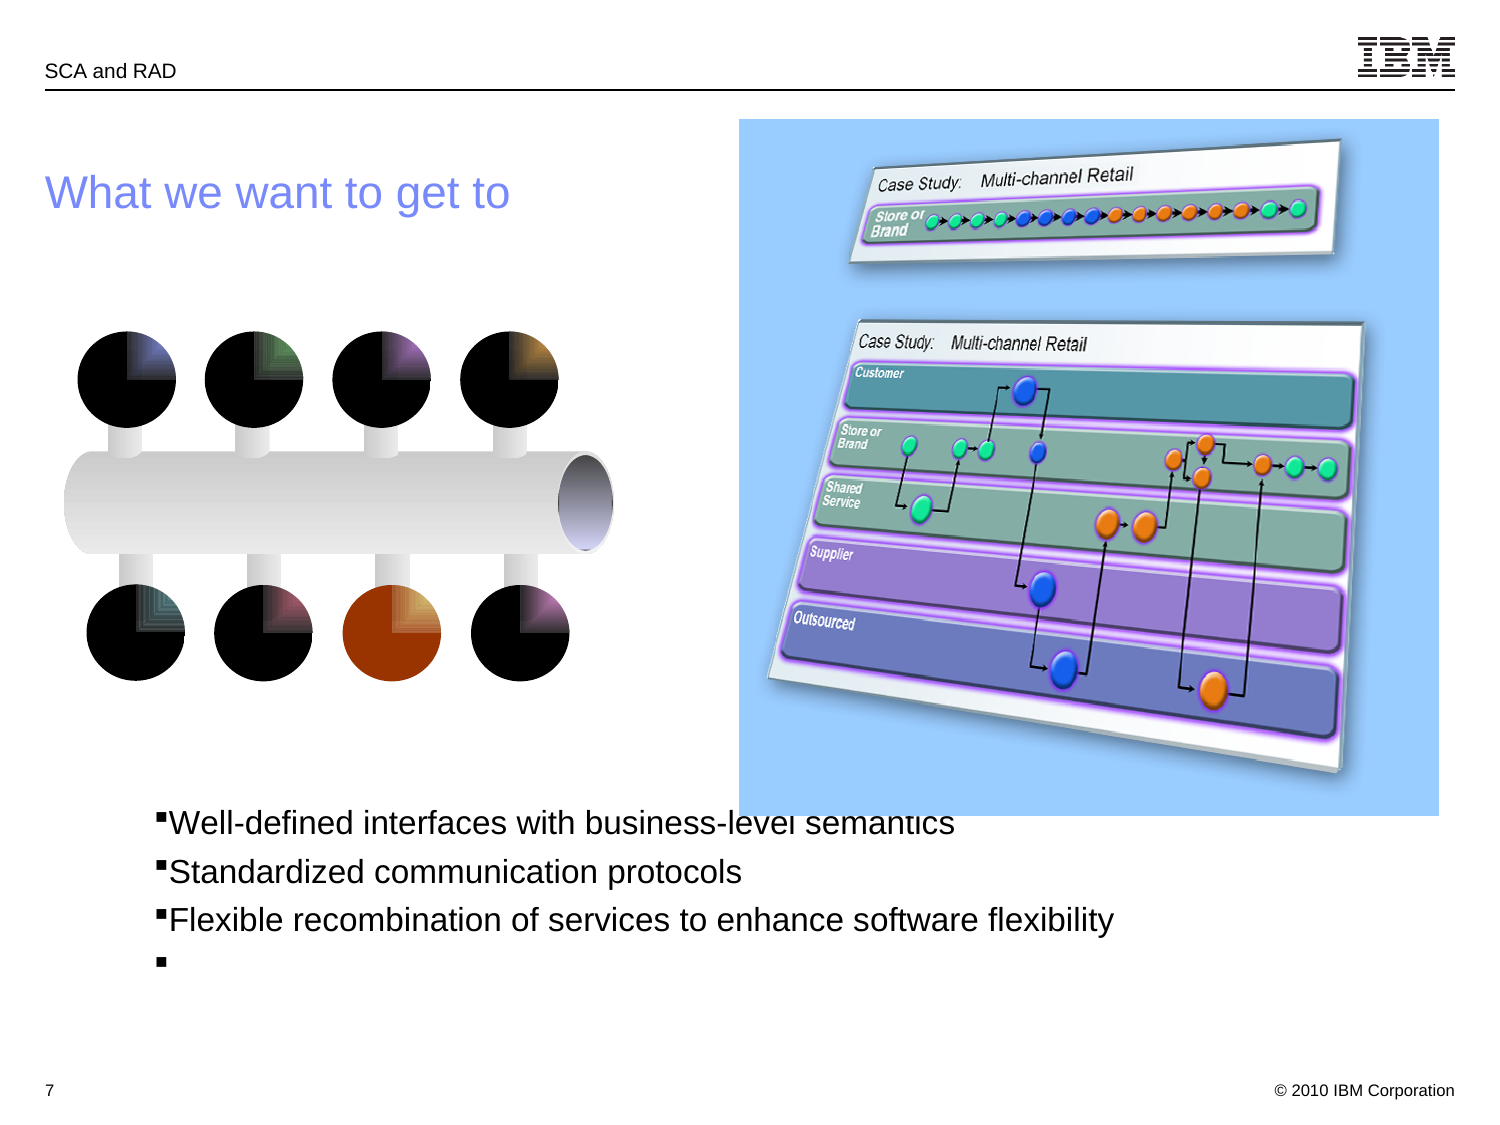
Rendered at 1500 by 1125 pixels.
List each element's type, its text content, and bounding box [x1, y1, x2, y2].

picture [1358, 37, 1455, 77]
list Well-defined interfaces with business-level semantics Standardized communication protocols Flexible recombination of services to enhance software flexibility [138, 794, 1378, 1044]
title What we want to get to [29, 89, 1455, 301]
picture [739, 118, 1440, 816]
text_box [63, 331, 613, 682]
